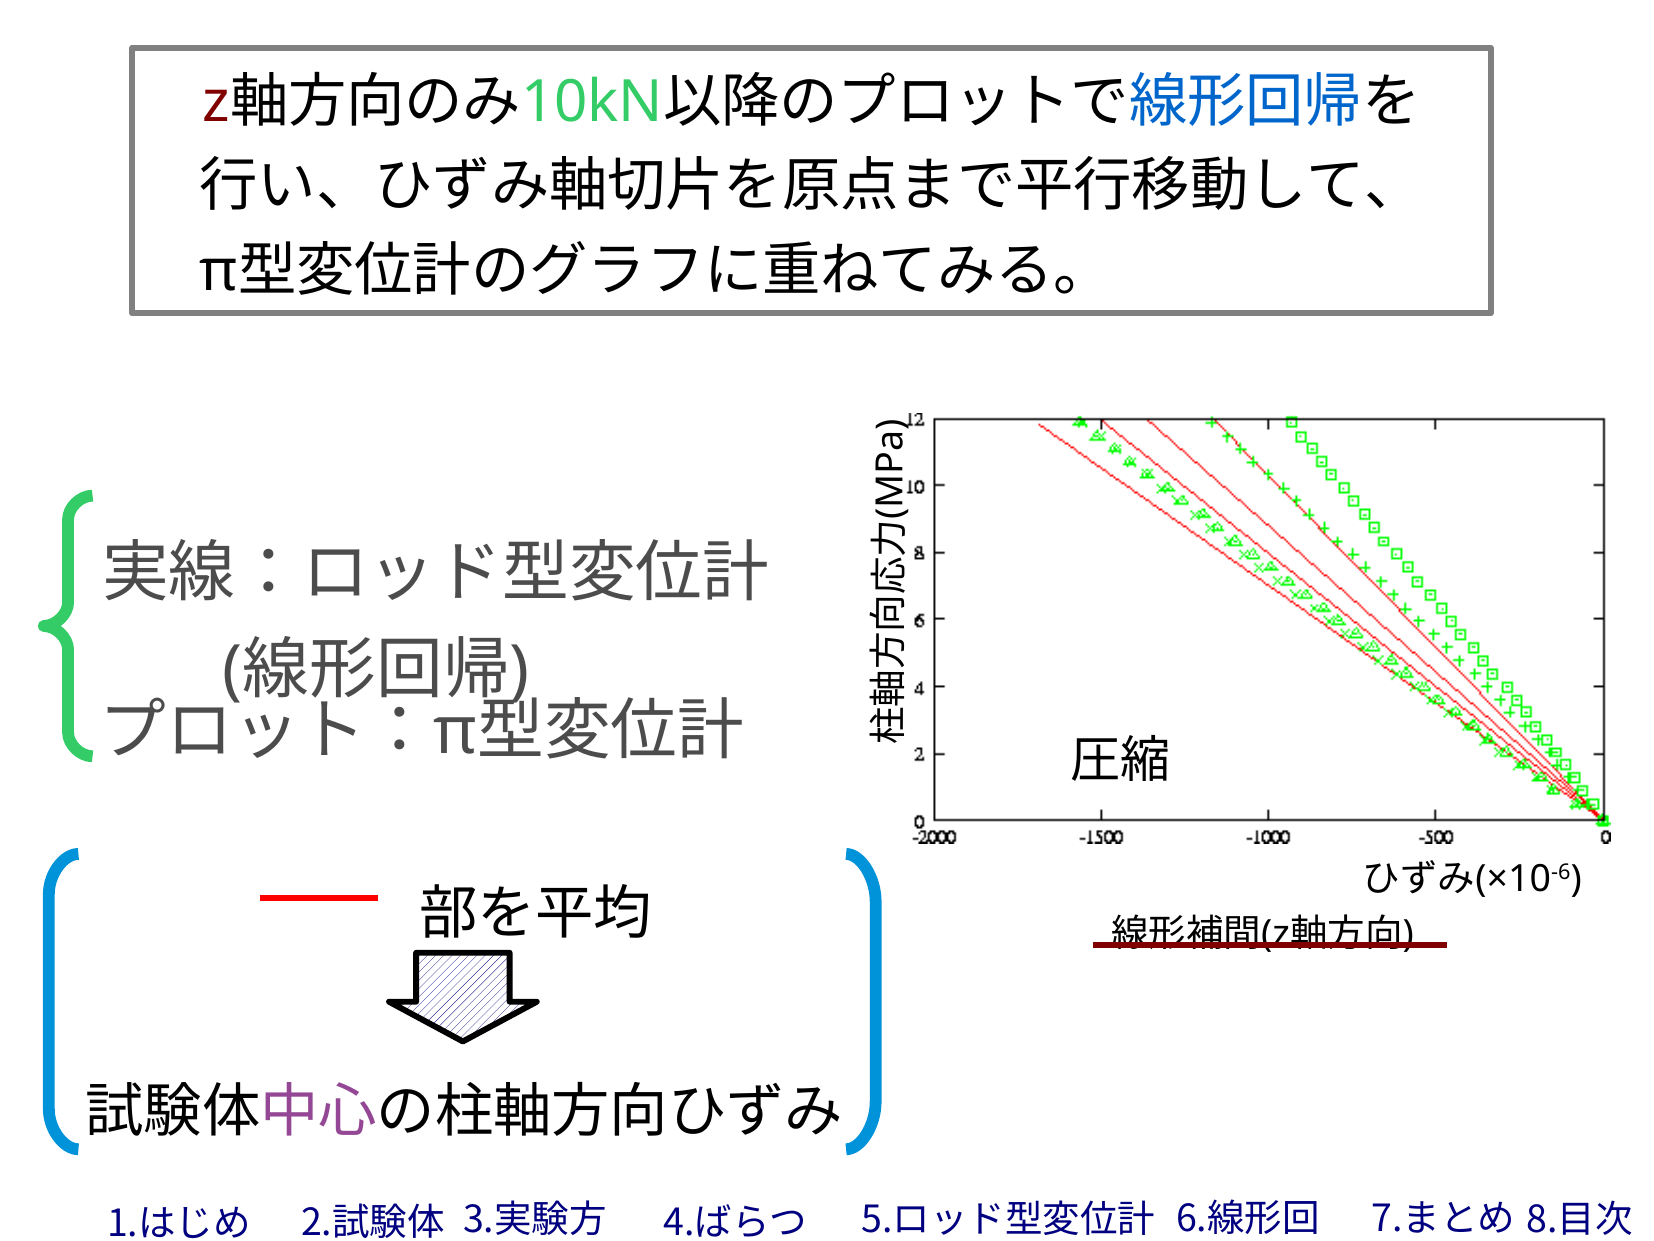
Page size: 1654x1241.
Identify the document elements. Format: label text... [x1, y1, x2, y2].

text_box 線形補間(z軸方向) [1096, 895, 1436, 942]
picture [902, 413, 1611, 844]
text_box 線形補間(z軸方向) [1096, 948, 1436, 952]
text_box 1.はじめに [92, 1185, 286, 1241]
text_box 6.線形回帰 [1161, 1180, 1368, 1237]
text_box 柱軸方向応力(MPa) [850, 402, 908, 760]
text_box 試験体中心の柱軸方向ひずみ [70, 1056, 859, 1136]
text_box 部を平均 [404, 859, 668, 938]
text_box 8.目次 [1511, 1181, 1654, 1237]
text_box 7.まとめ [1356, 1180, 1535, 1236]
text_box 2.試験体 [286, 1184, 464, 1241]
text_box ひずみ(×10-6) [1348, 840, 1626, 898]
text_box 実線：ロッド型変位計 (線形回帰) [87, 510, 785, 672]
text_box 4.ばらつき [648, 1184, 856, 1241]
text_box 5.ロッド型変位計 [846, 1181, 1172, 1238]
text_box プロット：π型変位計 [84, 668, 782, 757]
text_box 圧縮 [1055, 712, 1186, 782]
text_box z軸方向のみ10kN以降のプロットで線形回帰を 行い、ひずみ軸切片を原点まで平行移動して、 π型変位計のグラフに重ねてみる。 [132, 47, 1491, 314]
text_box [389, 952, 537, 1042]
text_box 3.実験方法 [448, 1181, 656, 1238]
